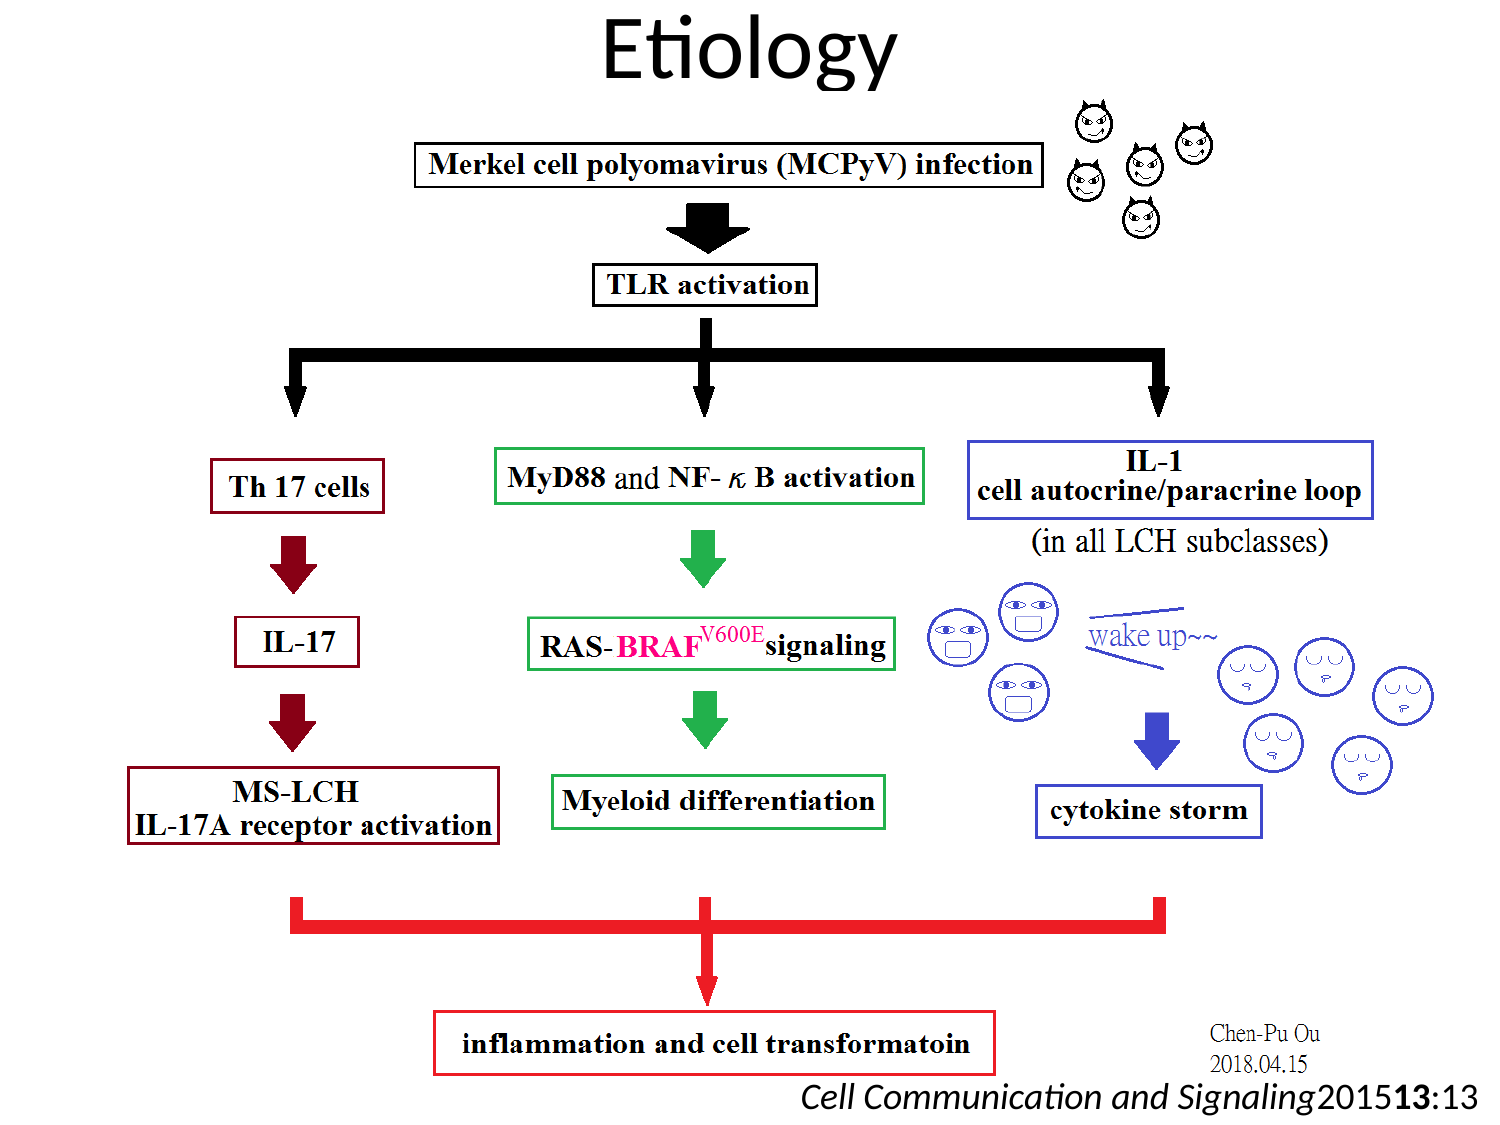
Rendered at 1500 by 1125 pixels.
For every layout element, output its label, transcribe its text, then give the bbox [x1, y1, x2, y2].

picture [121, 91, 1445, 1095]
text_box Cell Communication and Signaling201513:13 [785, 1064, 1494, 1125]
title Etiology [75, 0, 1426, 136]
